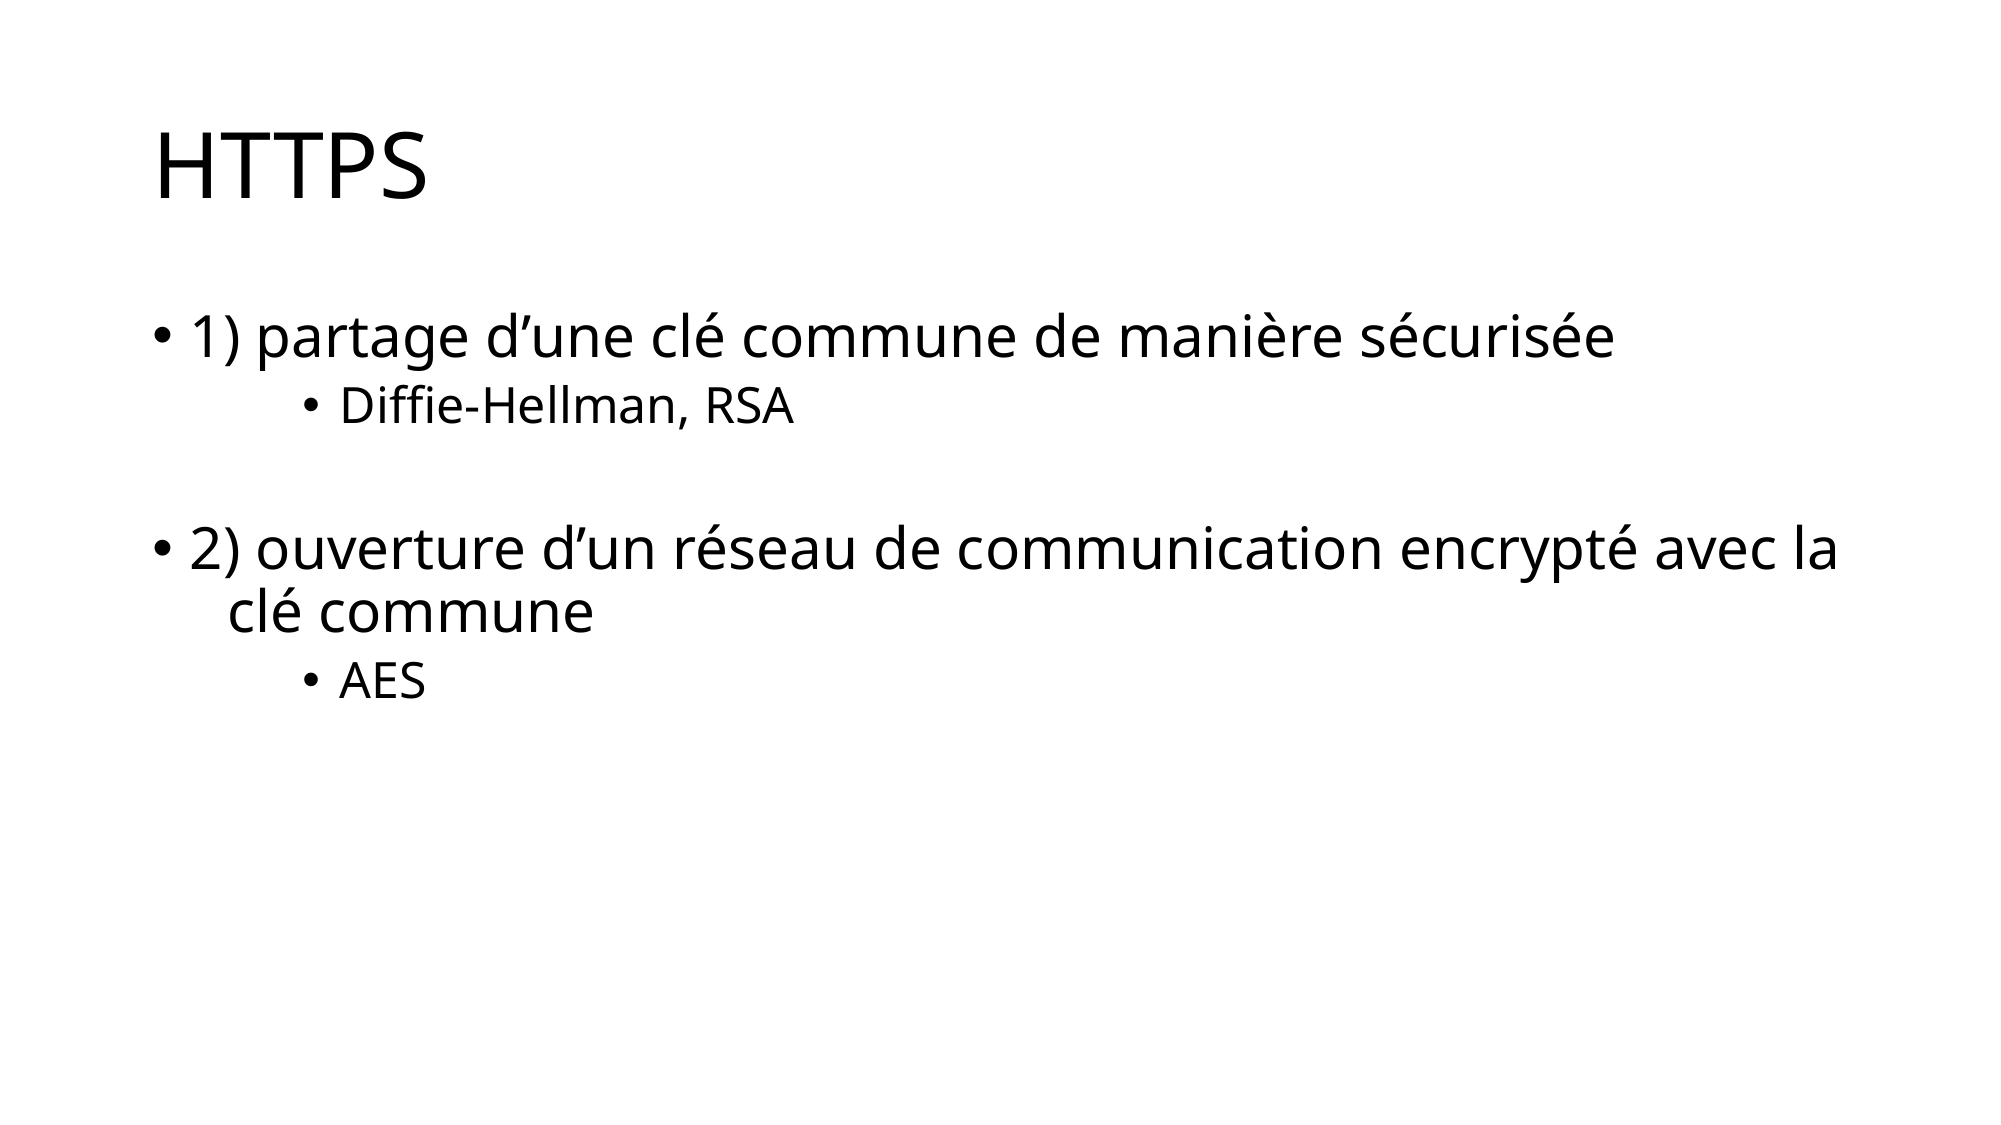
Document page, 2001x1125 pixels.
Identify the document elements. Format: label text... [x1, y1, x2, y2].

list 1) partage d’une clé commune de manière sécurisée Diffie-Hellman, RSA 2) ouverture d’un réseau de communication encrypté avec la clé commune AES [137, 299, 1863, 1014]
title HTTPS [137, 59, 1863, 278]
